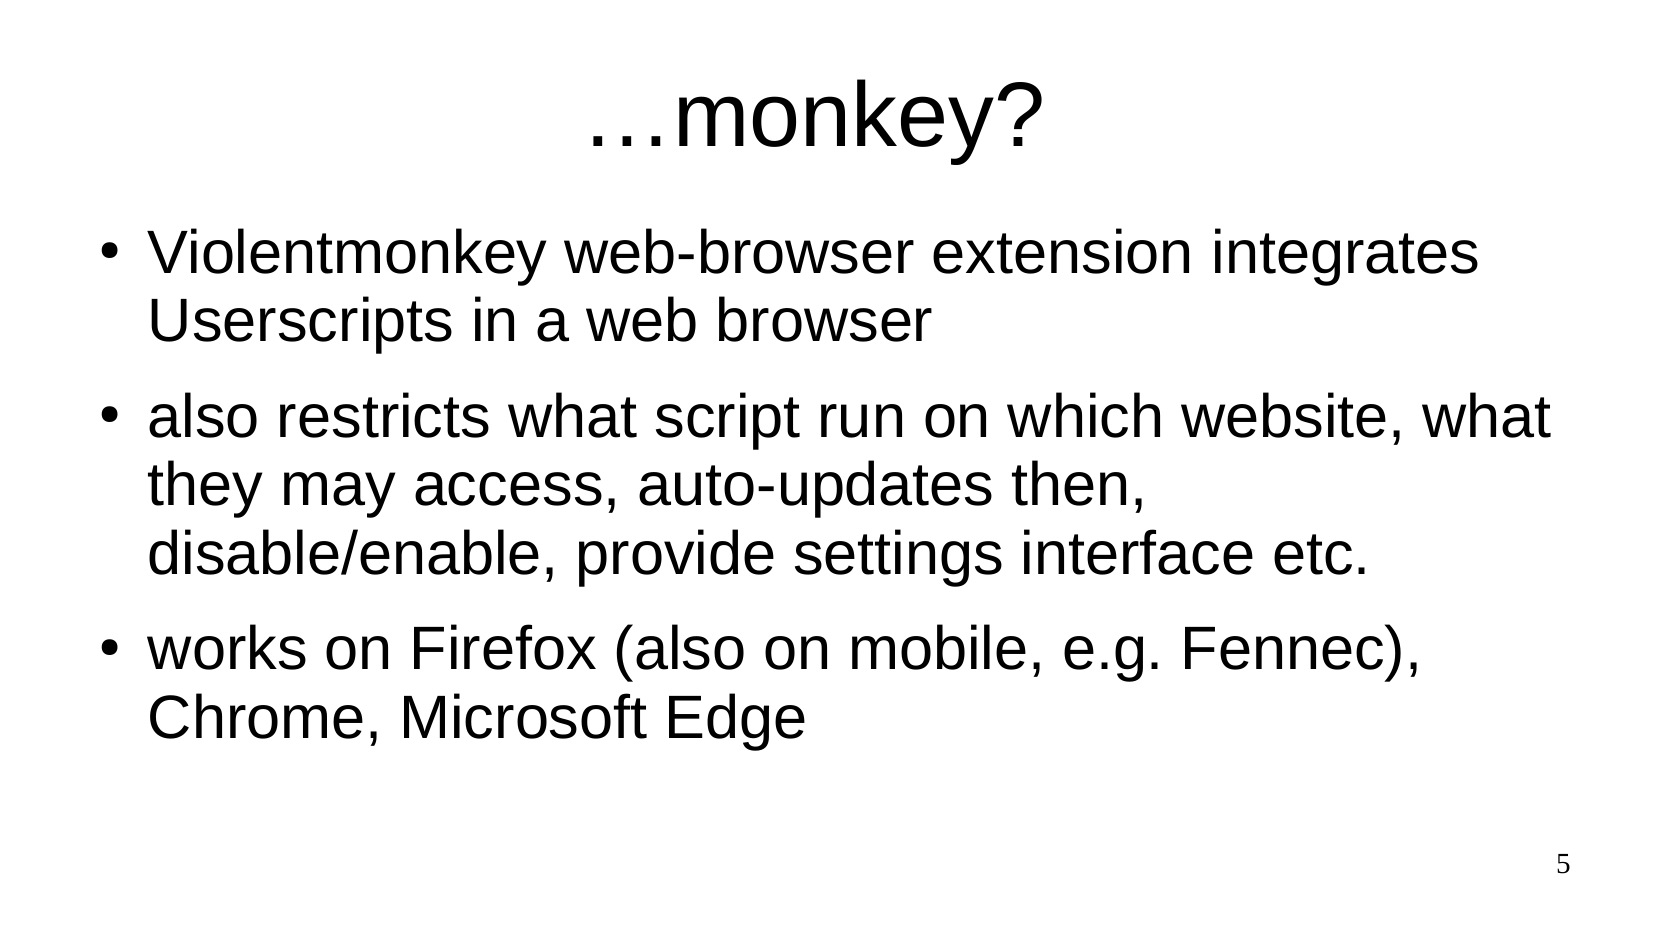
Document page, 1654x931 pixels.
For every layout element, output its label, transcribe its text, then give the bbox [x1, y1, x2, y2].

list Violentmonkey web-browser extension integrates Userscripts in a web browser also restricts what script run on which website, what they may access, auto-updates then, disable/enable, provide settings interface etc. works on Firefox (also on mobile, e.g. Fennec), Chrome, Microsoft Edge [82, 217, 1571, 758]
title …monkey? [82, 37, 1571, 193]
